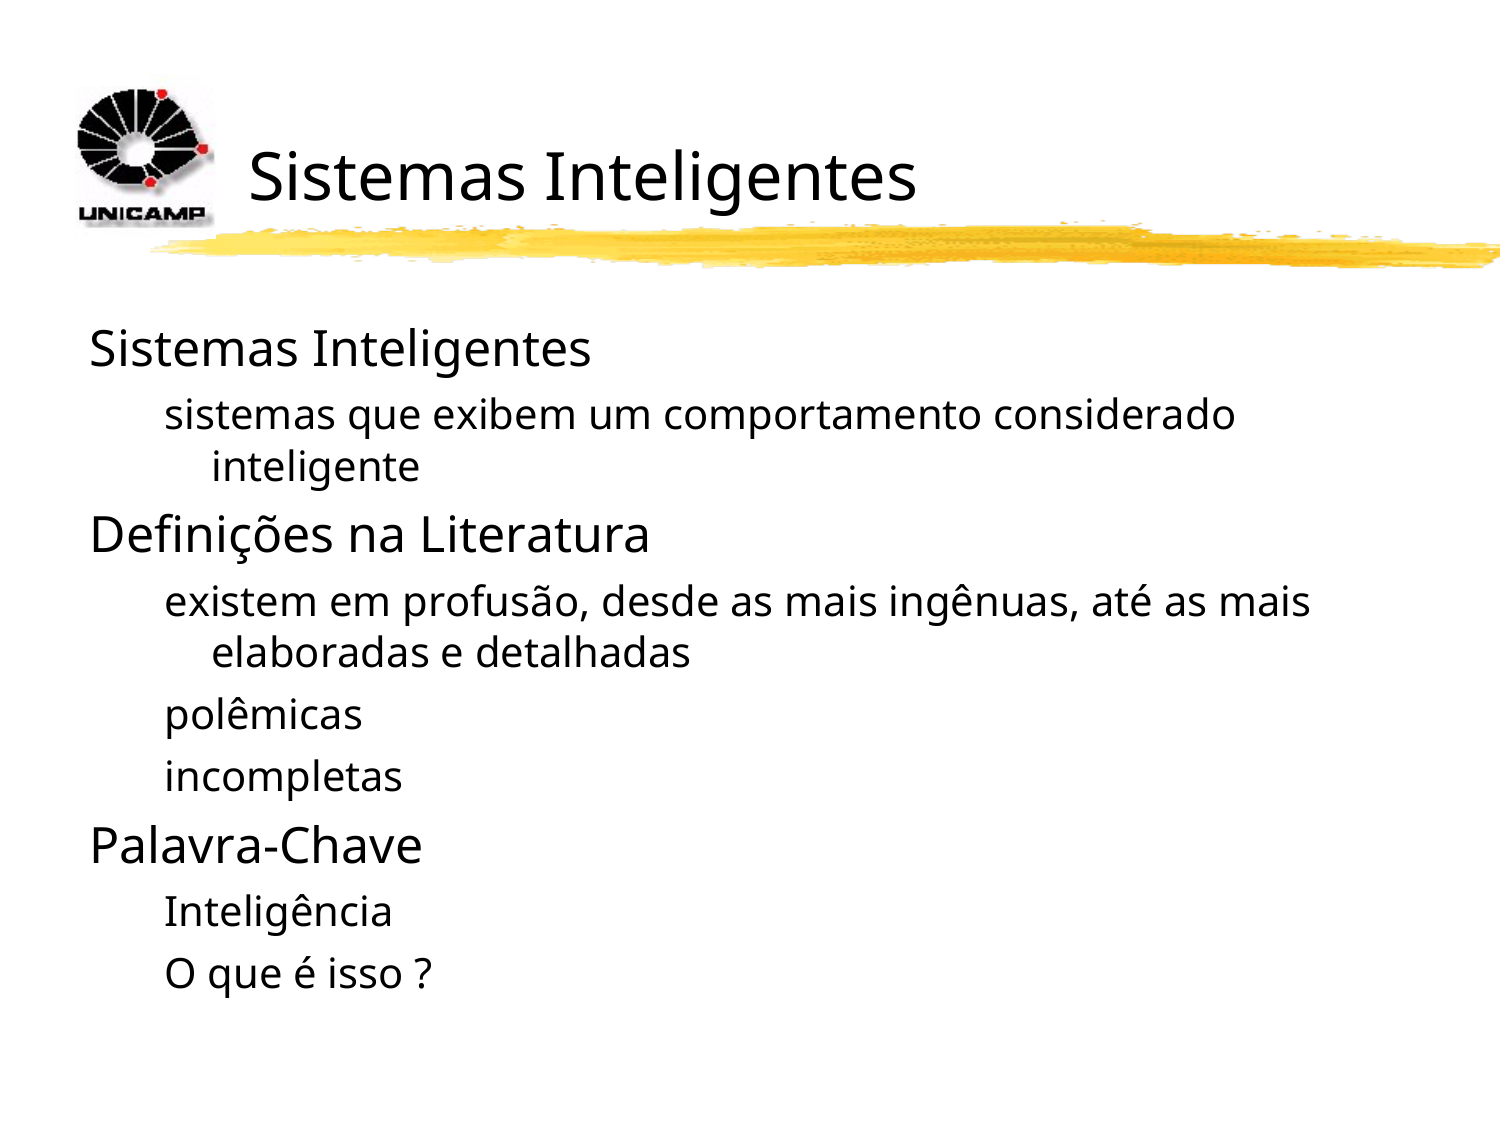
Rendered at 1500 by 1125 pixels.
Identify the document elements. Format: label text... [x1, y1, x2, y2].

picture [75, 74, 1500, 279]
title Sistemas Inteligentes [233, 37, 1434, 225]
list Sistemas Inteligentes sistemas que exibem um comportamento considerado inteligente Definições na Literatura existem em profusão, desde as mais ingênuas, até as mais elaboradas e detalhadas polêmicas incompletas Palavra-Chave Inteligência O que é isso ? [74, 309, 1417, 994]
